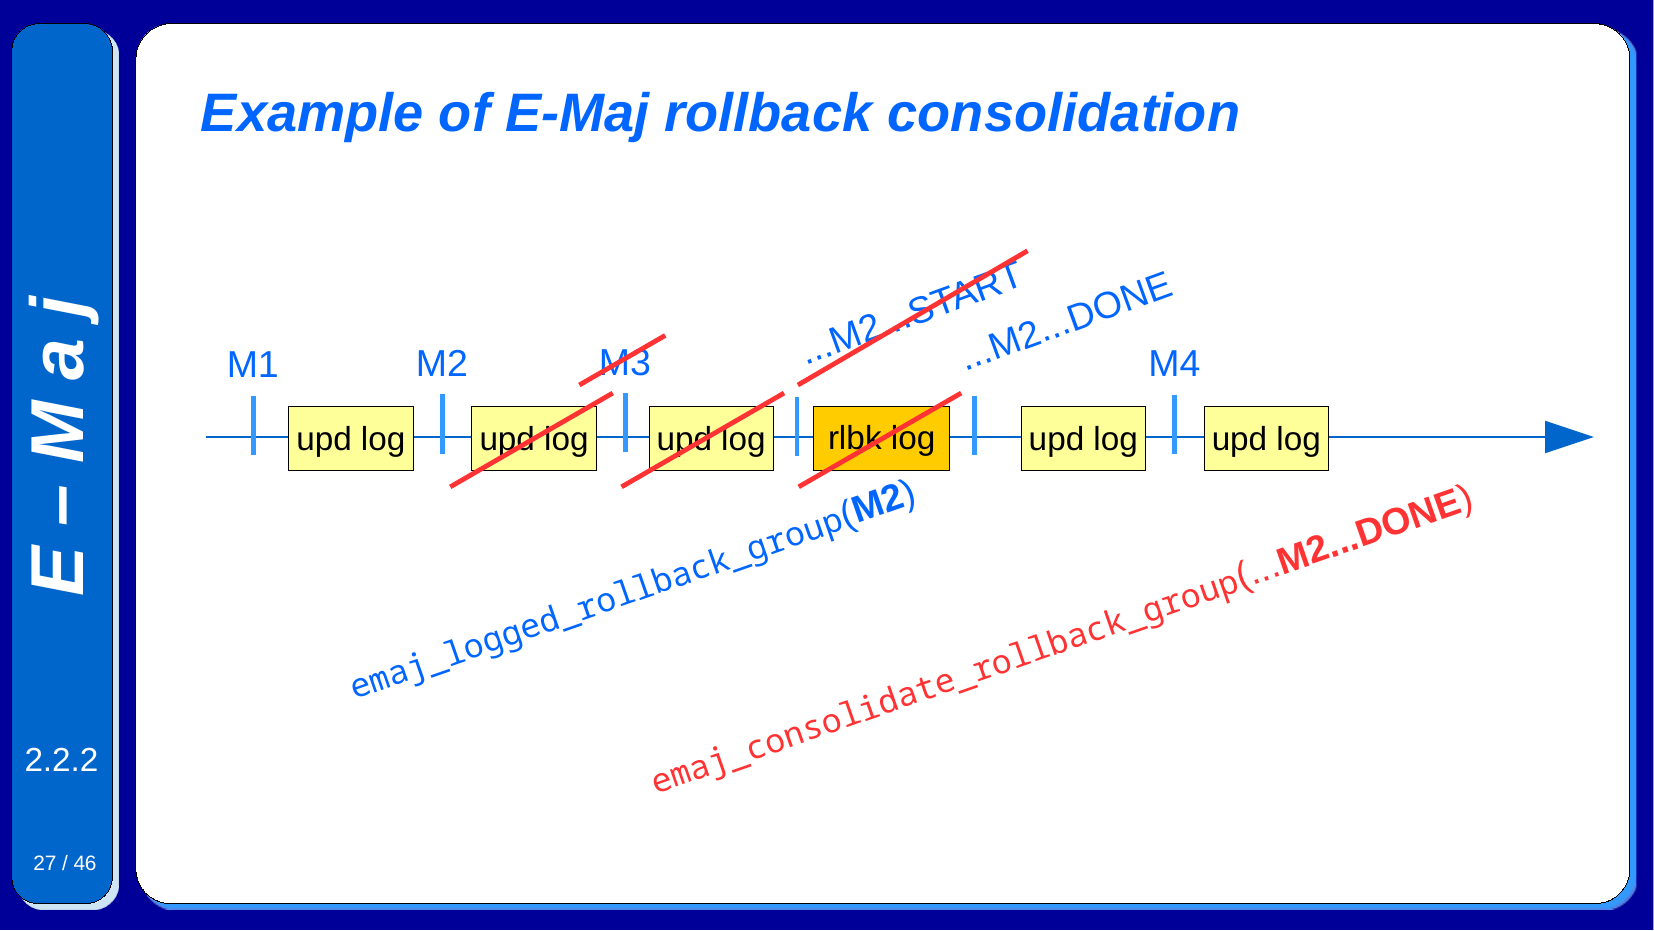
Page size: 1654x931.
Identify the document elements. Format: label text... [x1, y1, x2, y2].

text_box upd log [288, 406, 414, 471]
text_box upd log [649, 406, 755, 467]
text_box upd log [471, 406, 583, 471]
text_box M3 [584, 339, 666, 392]
text_box emaj_consolidate_rollback_group(...M2...DONE) [627, 462, 1499, 825]
text_box upd log [1021, 406, 1146, 471]
text_box upd log [485, 406, 597, 471]
text_box rlbk log [833, 406, 950, 471]
text_box M2 [401, 335, 483, 393]
text_box emaj_logged_rollback_group(M2) [326, 471, 941, 731]
text_box ...M2...START [777, 241, 1046, 383]
text_box upd log [656, 406, 774, 471]
text_box M1 [212, 336, 294, 394]
text_box M3 [584, 334, 661, 378]
title Example of E-Maj rollback consolidation [200, 34, 1575, 191]
text_box upd log [1204, 406, 1329, 471]
text_box M4 [1133, 335, 1216, 393]
text_box rlbk log [813, 406, 932, 471]
text_box ...M2...DONE [937, 250, 1195, 391]
